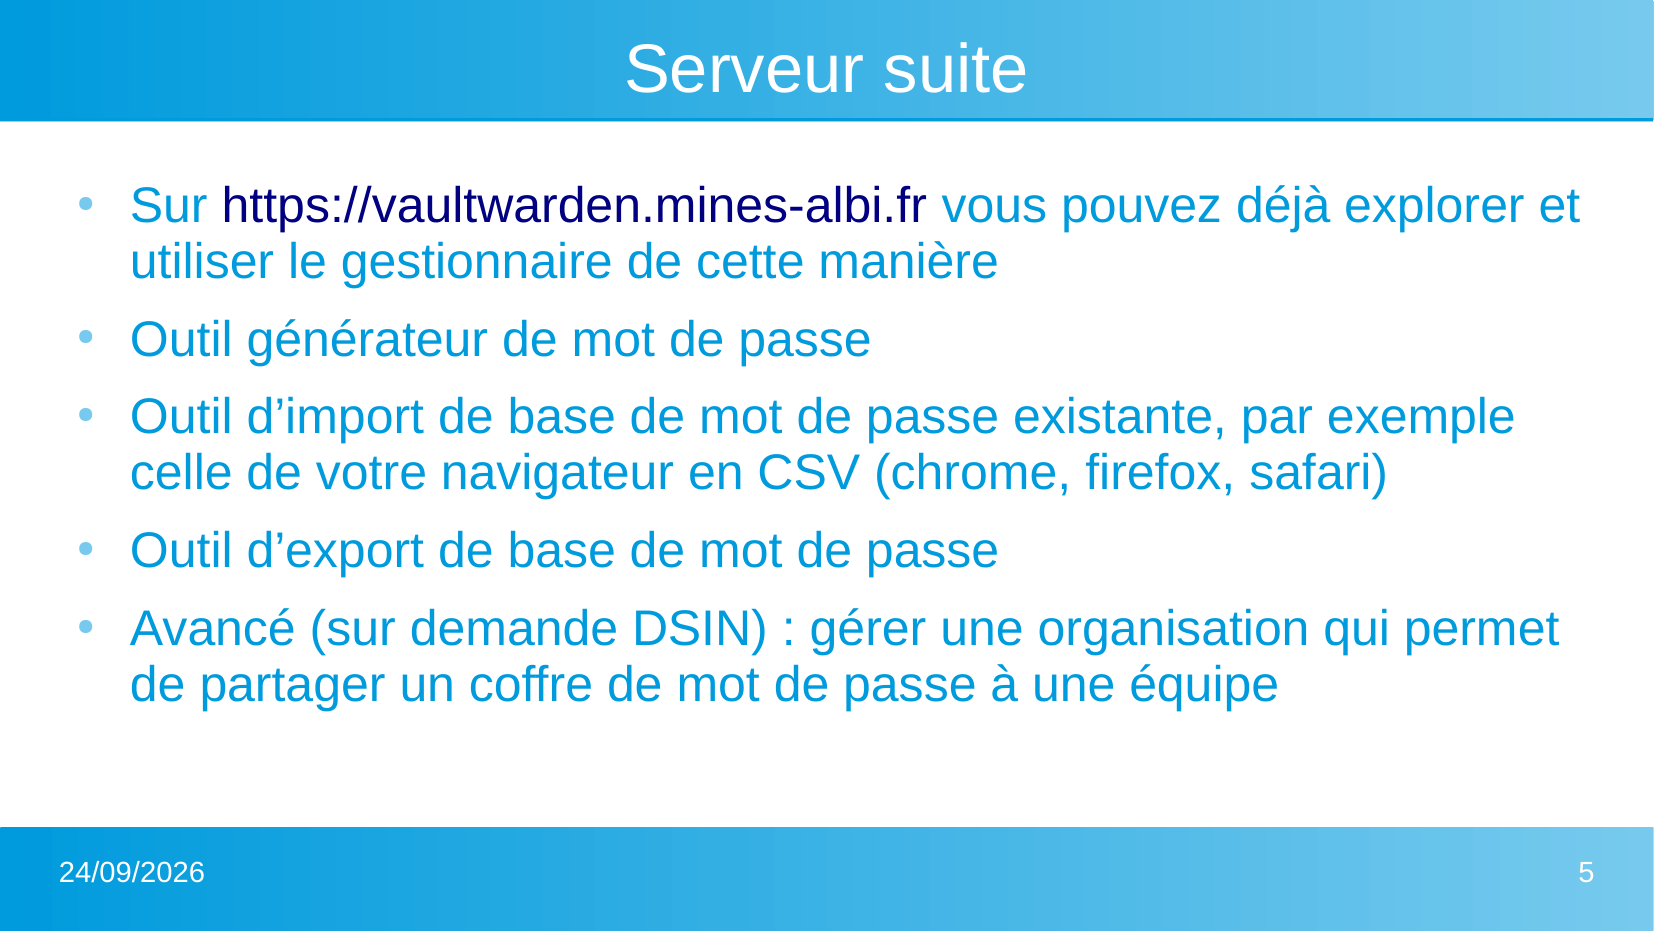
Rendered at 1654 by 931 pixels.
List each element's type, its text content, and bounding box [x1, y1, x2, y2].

list Sur https://vaultwarden.mines-albi.fr vous pouvez déjà explorer et utiliser le gestionnaire de cette manière Outil générateur de mot de passe Outil d’import de base de mot de passe existante, par exemple celle de votre navigateur en CSV (chrome, firefox, safari) Outil d’export de base de mot de passe Avancé (sur demande DSIN) : gérer une organisation qui permet de partager un coffre de mot de passe à une équipe [59, 177, 1595, 768]
title Serveur suite [59, 29, 1595, 108]
